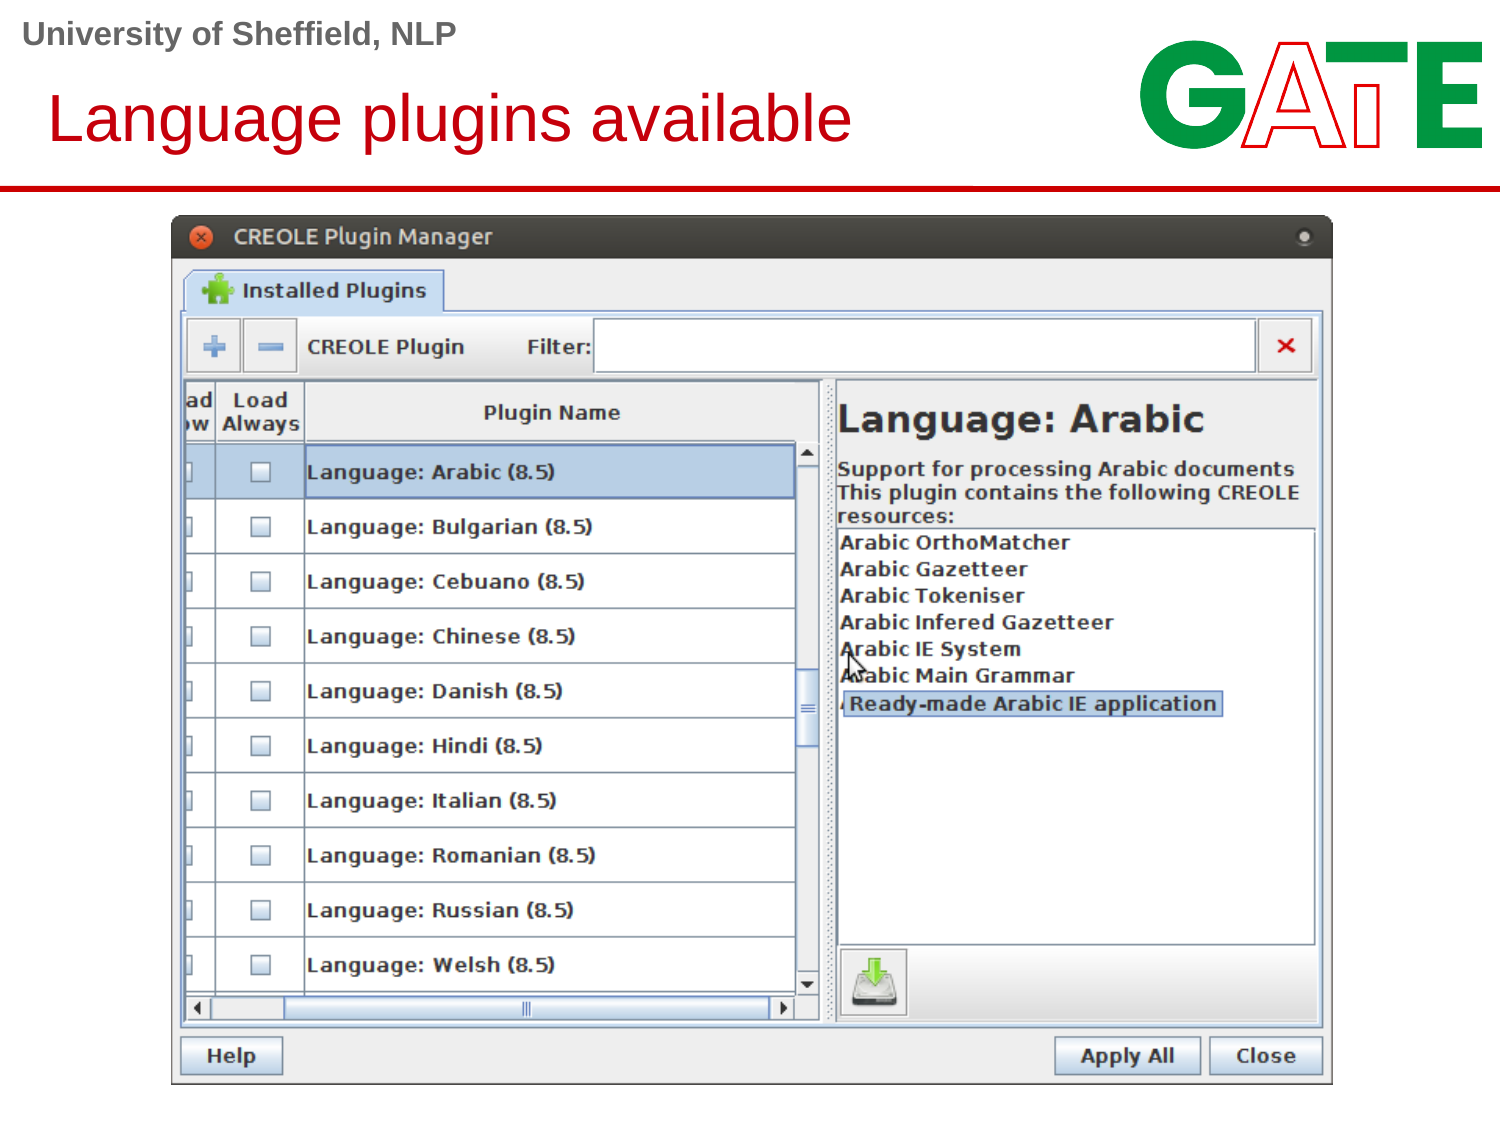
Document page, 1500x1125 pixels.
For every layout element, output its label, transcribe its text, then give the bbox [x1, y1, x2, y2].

picture [1133, 23, 1489, 166]
title Language plugins available [47, 59, 1241, 180]
picture [171, 215, 1333, 1085]
